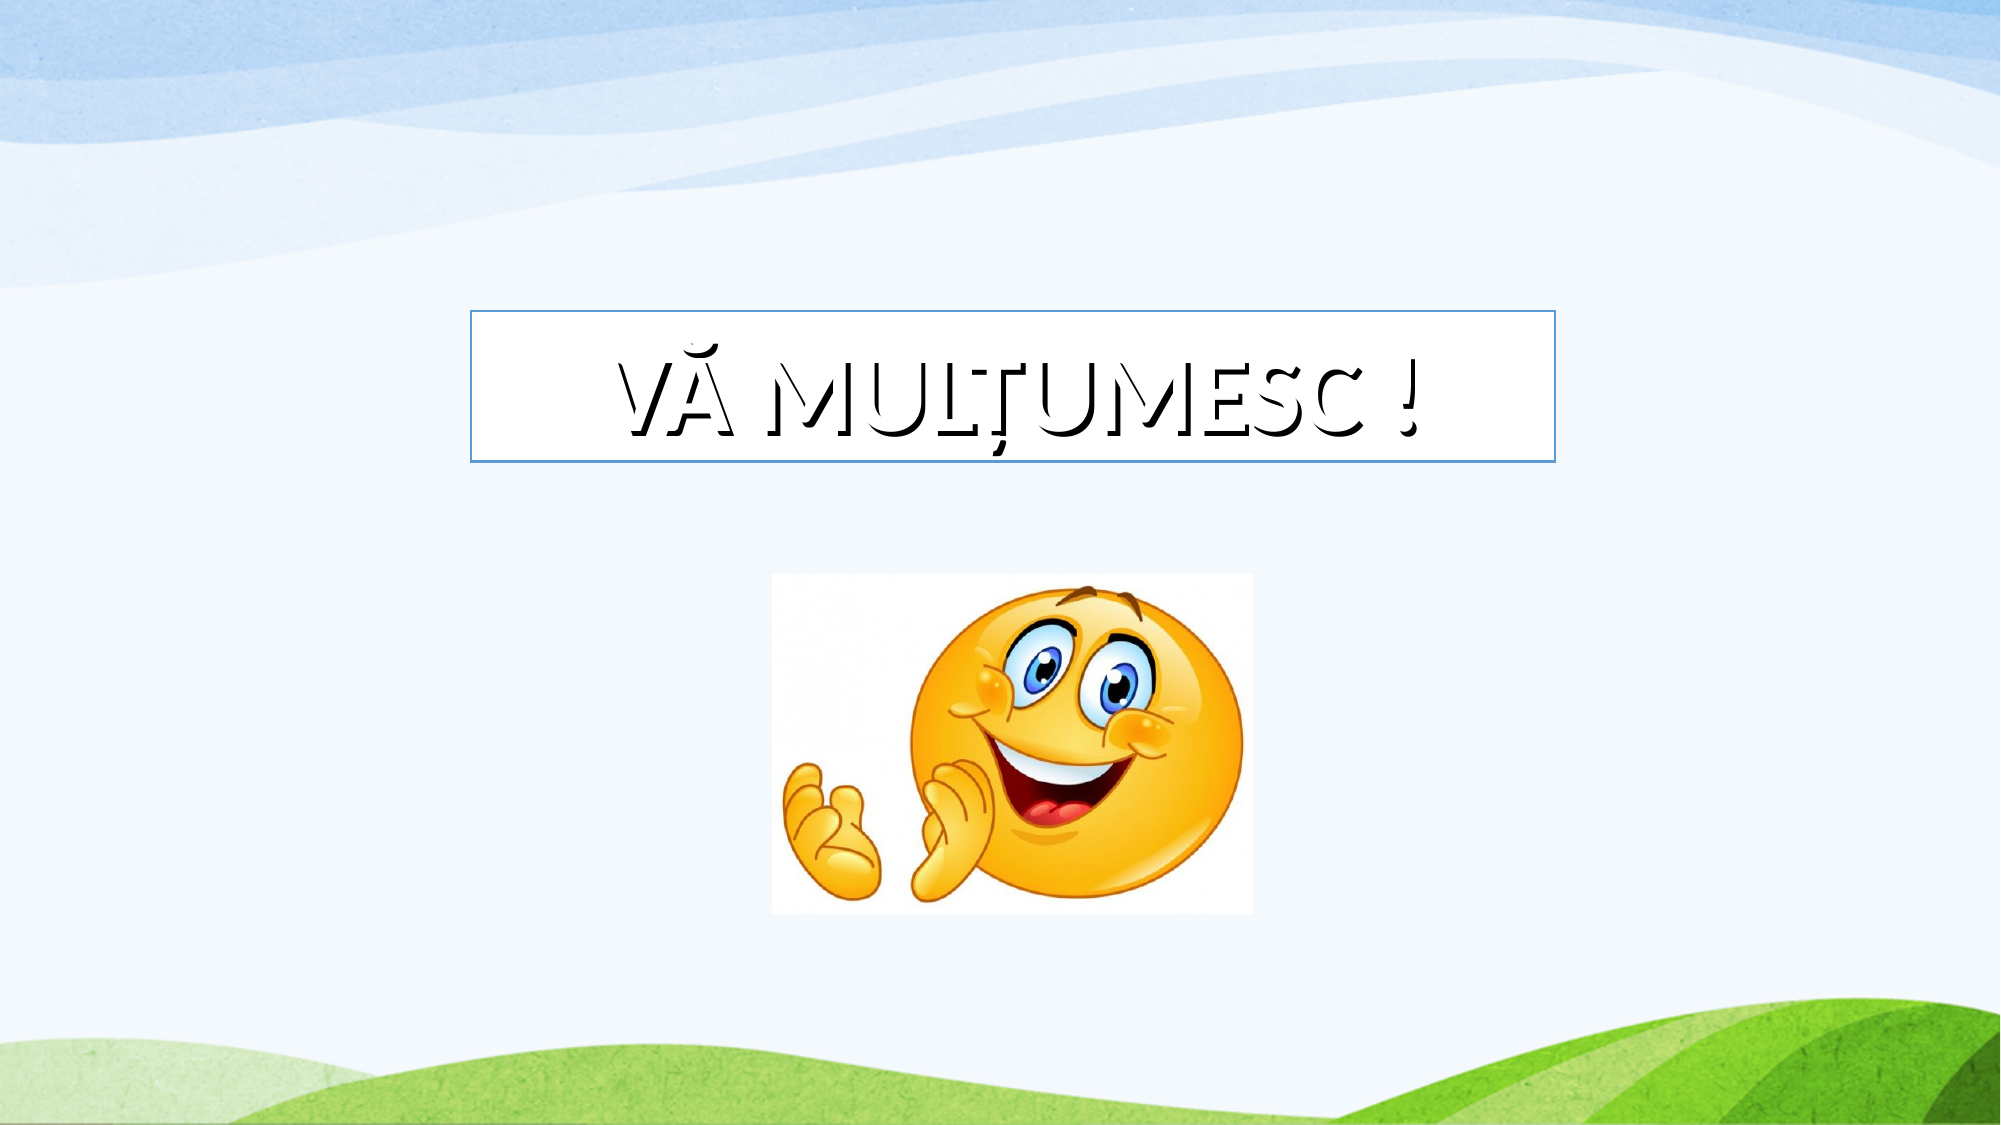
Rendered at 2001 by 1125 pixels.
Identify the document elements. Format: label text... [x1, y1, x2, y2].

text_box VĂ MULȚUMESC ! [471, 311, 1555, 462]
picture [0, 0, 2001, 1125]
